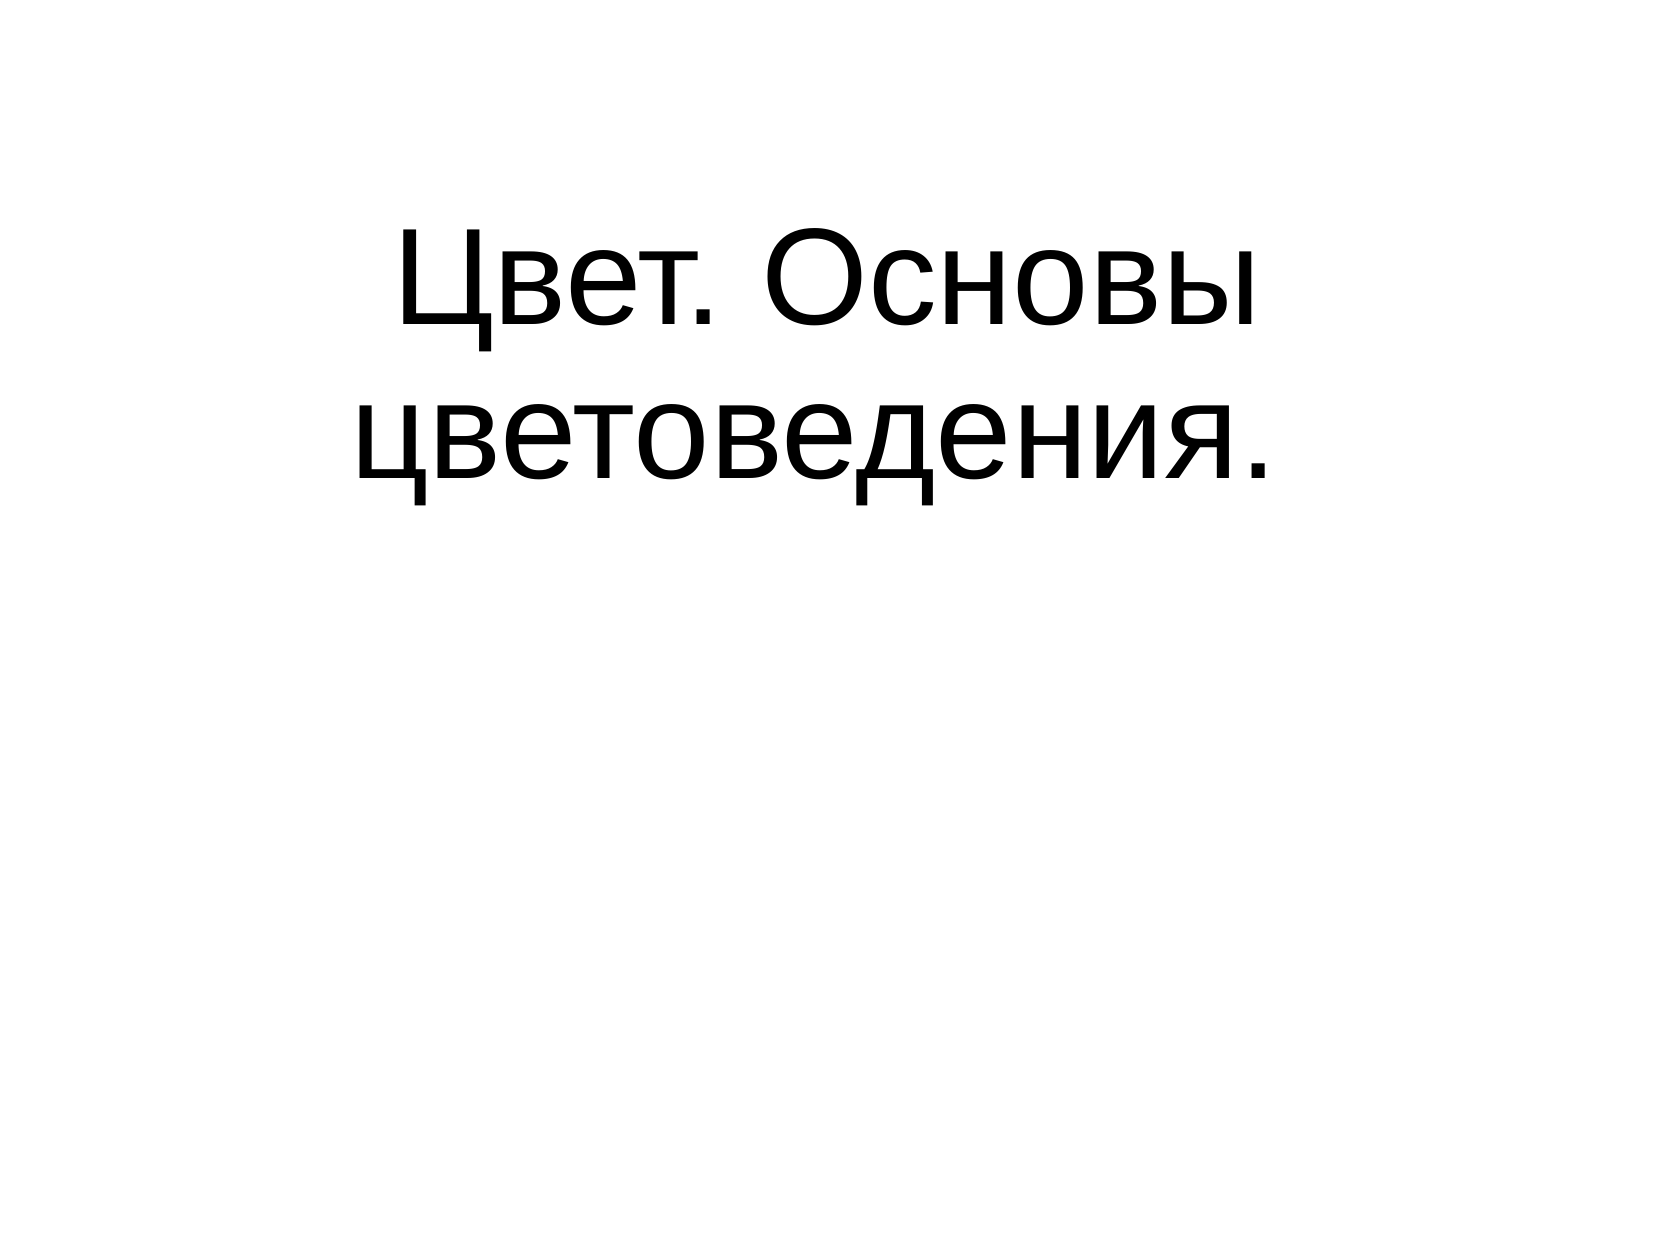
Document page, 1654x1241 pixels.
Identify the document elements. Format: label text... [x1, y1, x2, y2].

title Цвет. Основы цветоведения. [82, 0, 1571, 709]
